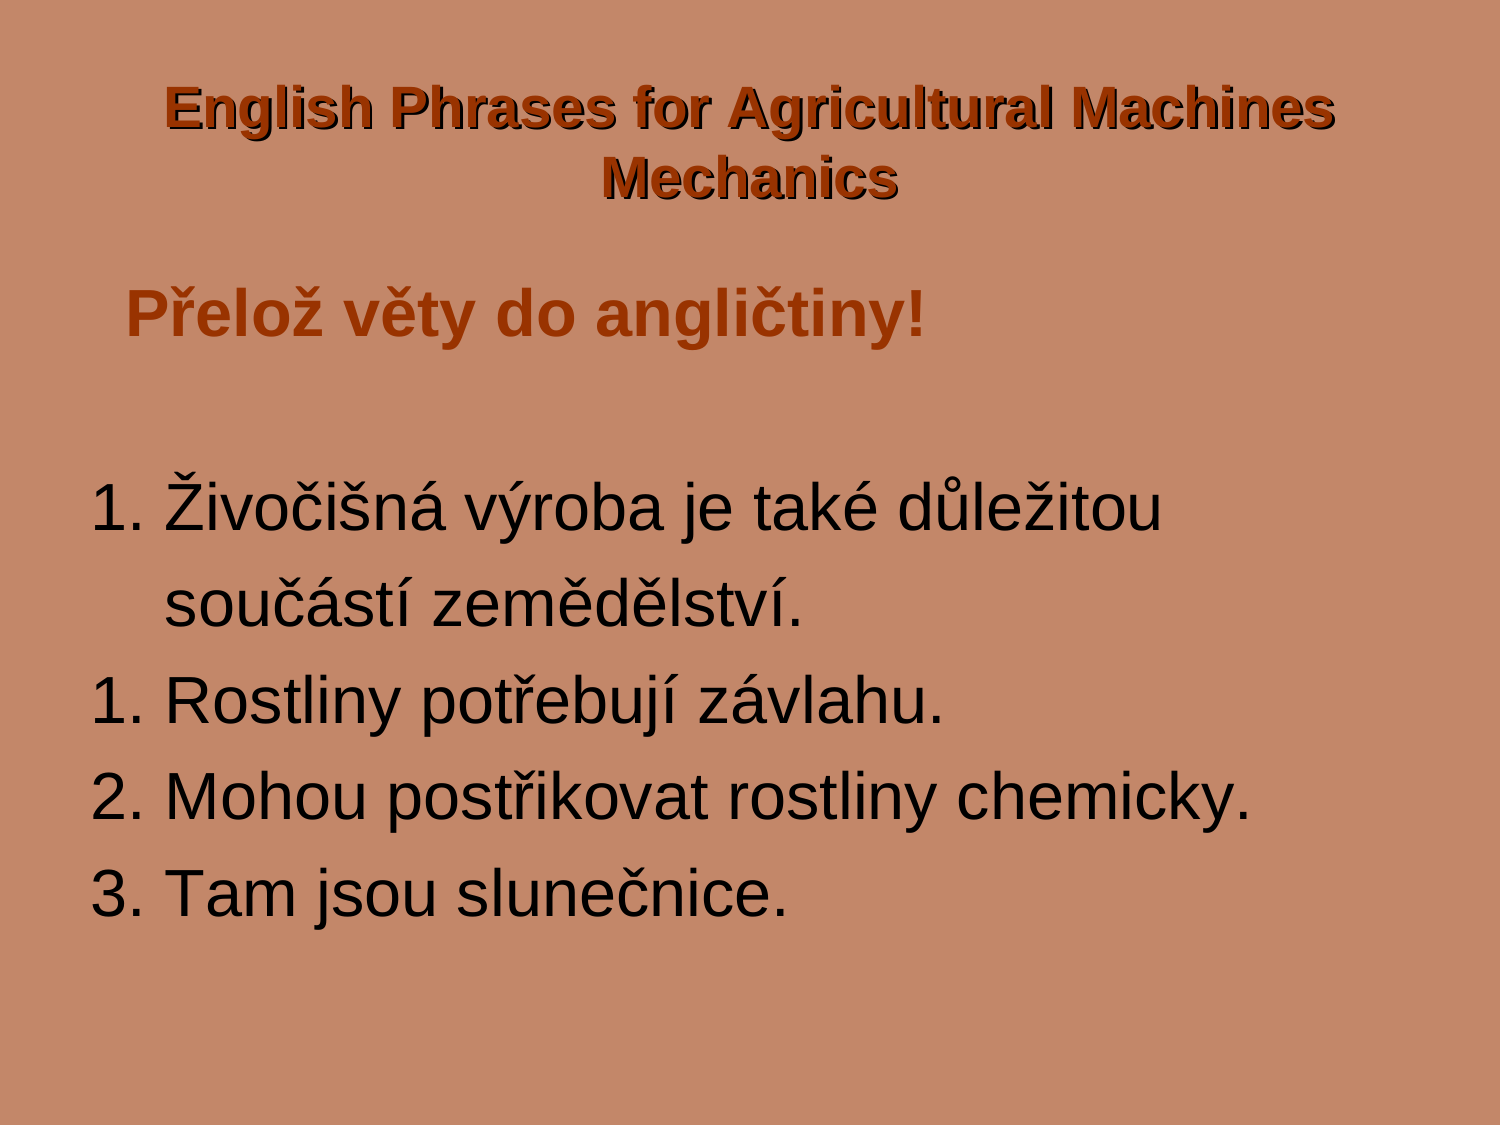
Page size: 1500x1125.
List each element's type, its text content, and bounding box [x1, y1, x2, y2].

title English Phrases for Agricultural Machines Mechanics [75, 0, 1426, 262]
list Přelož věty do angličtiny! Živočišná výroba je také důležitou součástí zemědělství. Rostliny potřebují závlahu. Mohou postřikovat rostliny chemicky. Tam jsou slunečnice. [75, 262, 1426, 1006]
